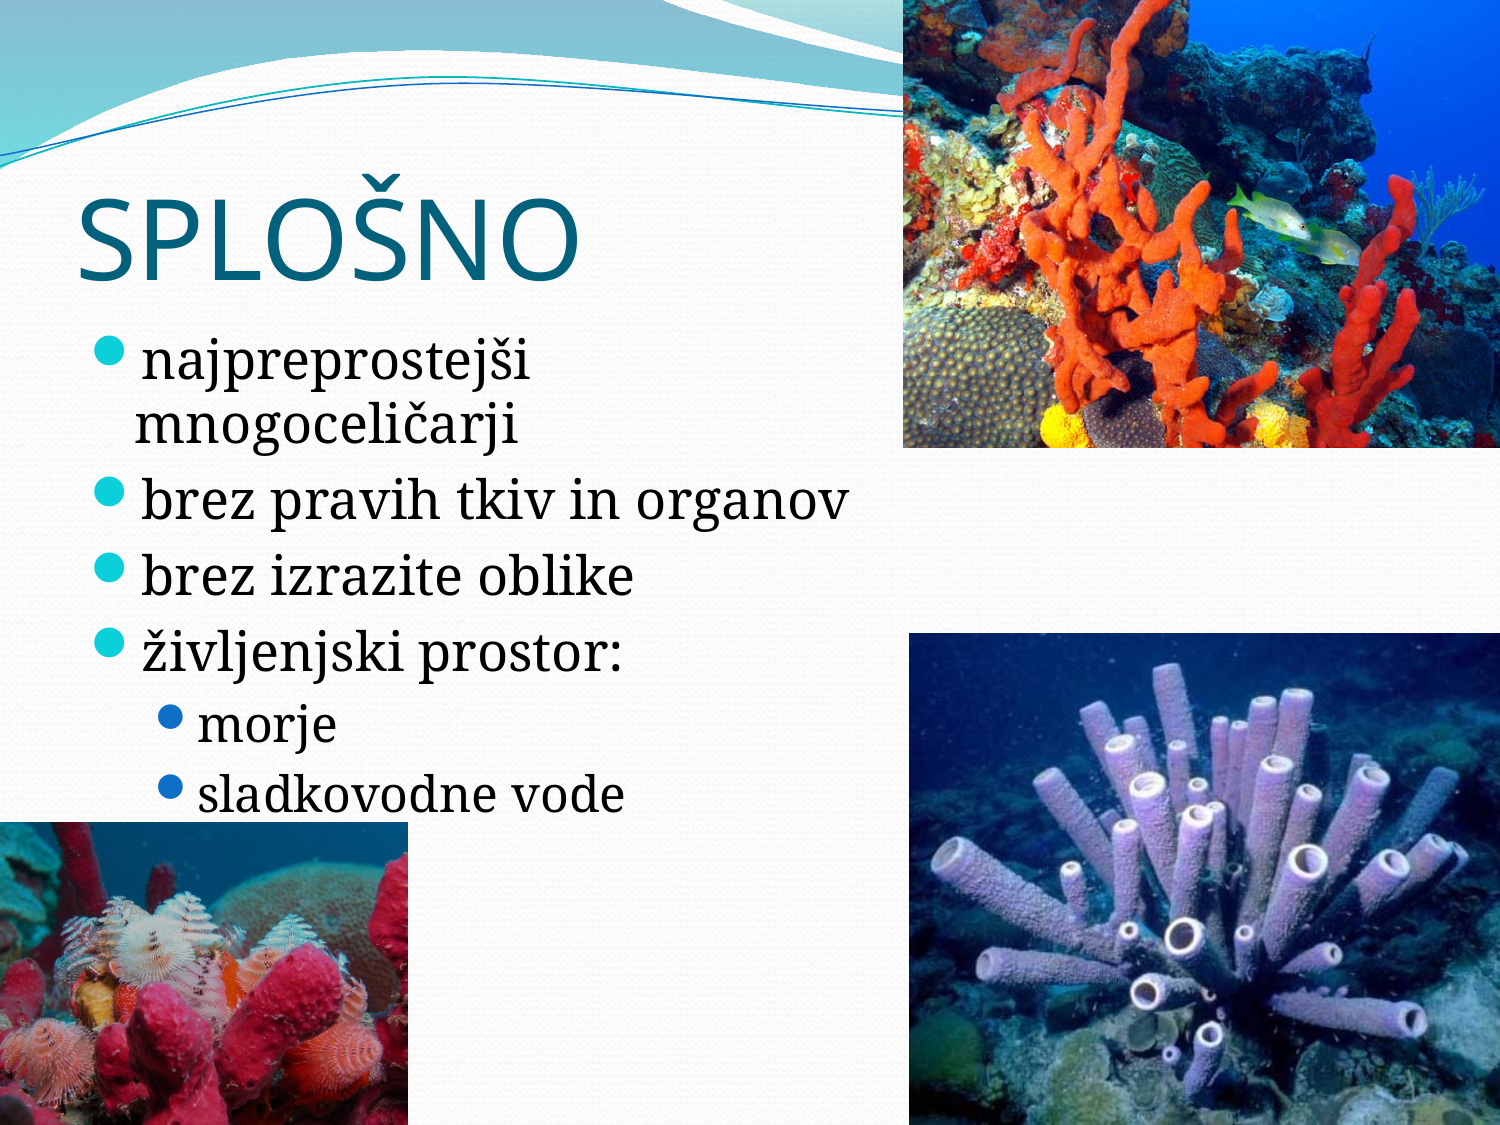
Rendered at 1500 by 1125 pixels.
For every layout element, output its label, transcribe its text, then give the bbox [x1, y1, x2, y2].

picture [195, 85, 860, 115]
picture [176, 78, 582, 115]
title SPLOŠNO [75, 115, 903, 304]
picture [24, 147, 49, 156]
list najpreprostejši mnogoceličarji brez pravih tkiv in organov brez izrazite oblike življenjski prostor: morje sladkovodne vode [75, 317, 892, 787]
picture [0, 0, 1500, 1125]
